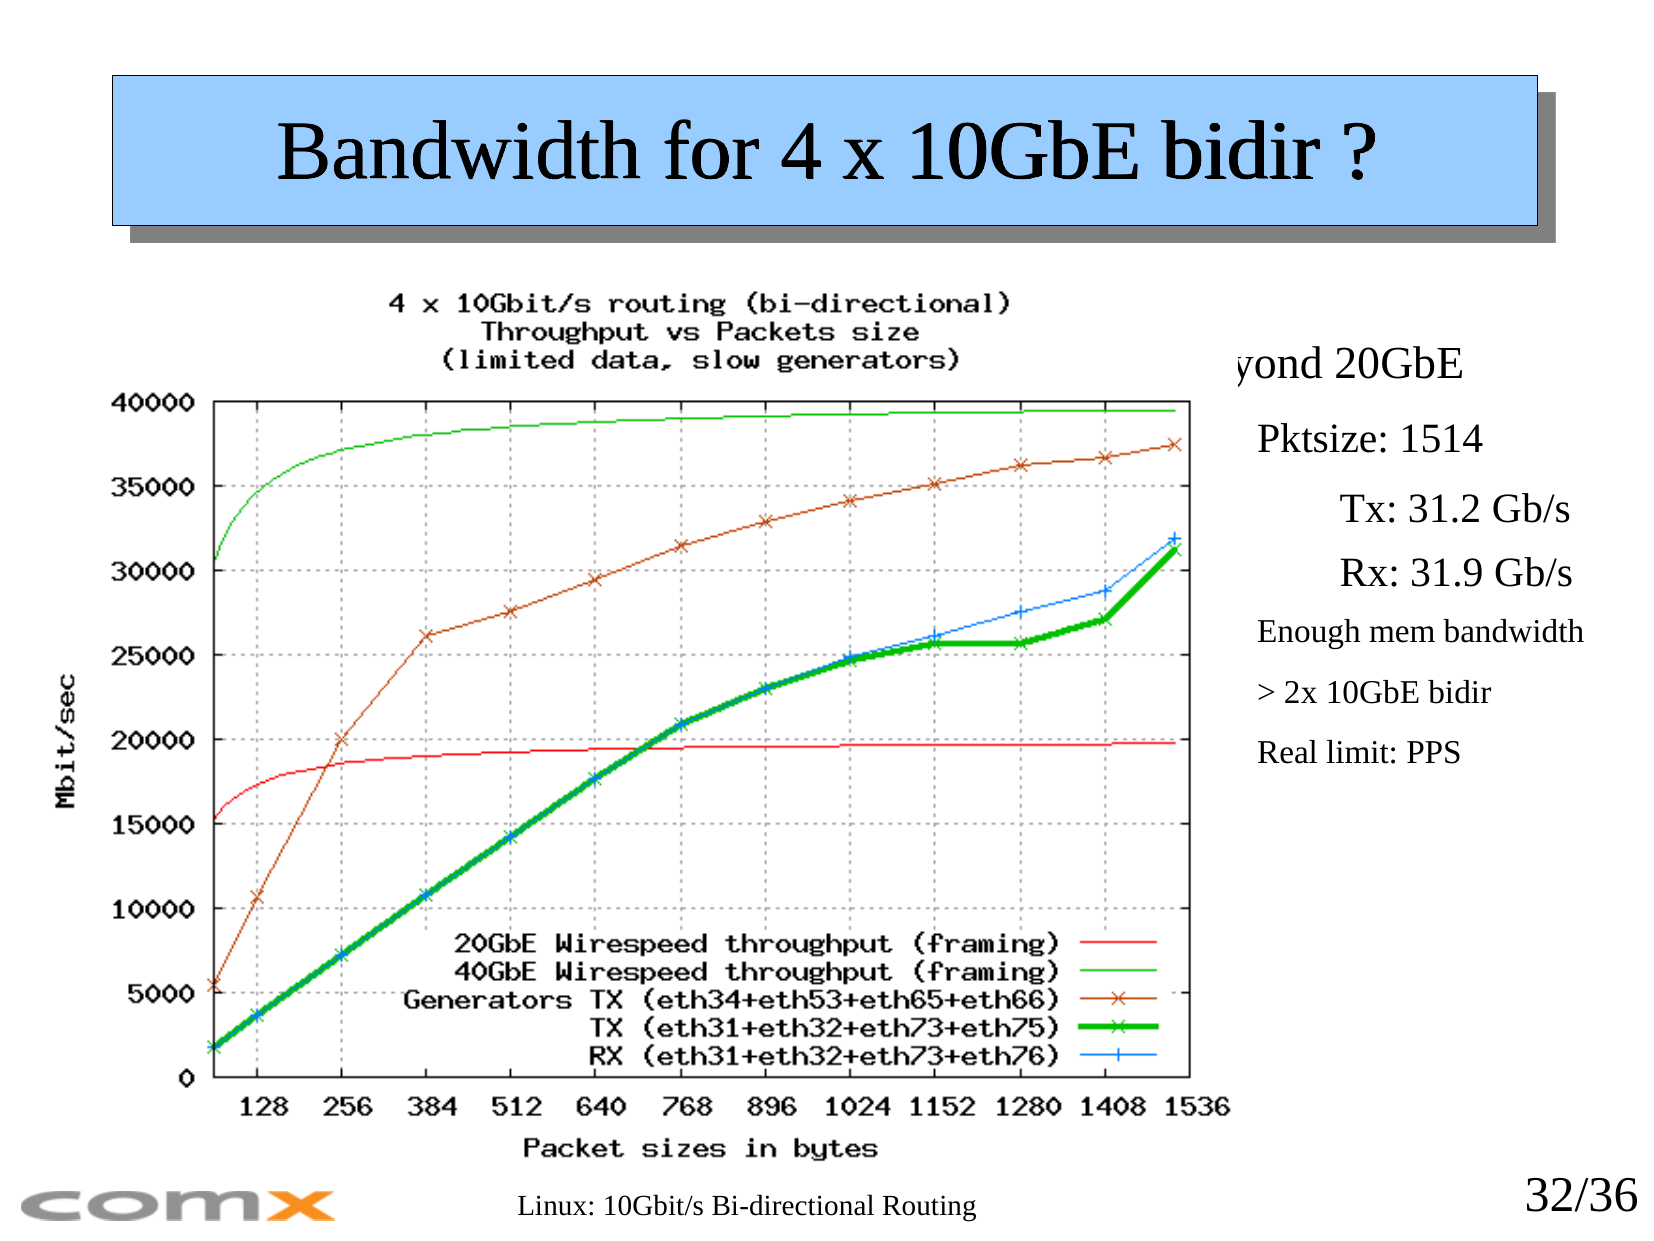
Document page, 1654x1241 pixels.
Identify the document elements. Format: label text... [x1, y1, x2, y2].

picture [37, 262, 1238, 1163]
list Beyond 20GbE Pktsize: 1514 Tx: 31.2 Gb/s Rx: 31.9 Gb/s Enough mem bandwidth > 2x 10GbE bidir Real limit: PPS [1238, 337, 1654, 1126]
title Bandwidth for 4 x 10GbE bidir ? [116, 75, 1538, 226]
picture [21, 1191, 335, 1221]
